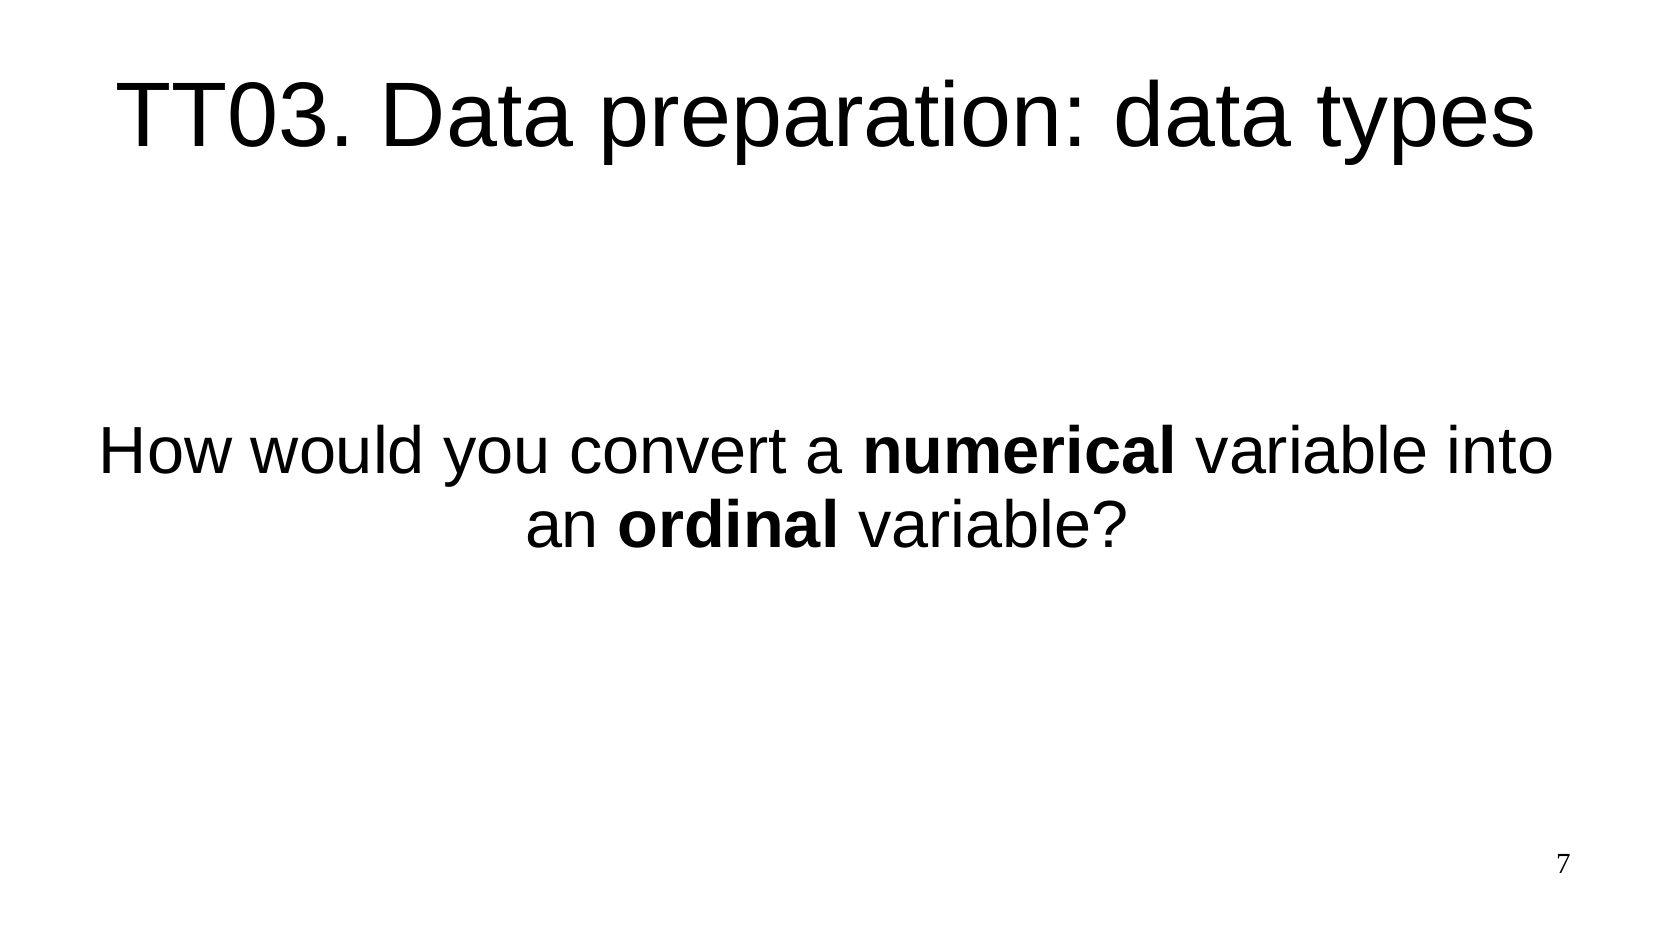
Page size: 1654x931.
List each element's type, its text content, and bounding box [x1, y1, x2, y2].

title TT03. Data preparation: data types [82, 37, 1571, 193]
subtitle How would you convert a numerical variable into an ordinal variable? [82, 217, 1571, 758]
